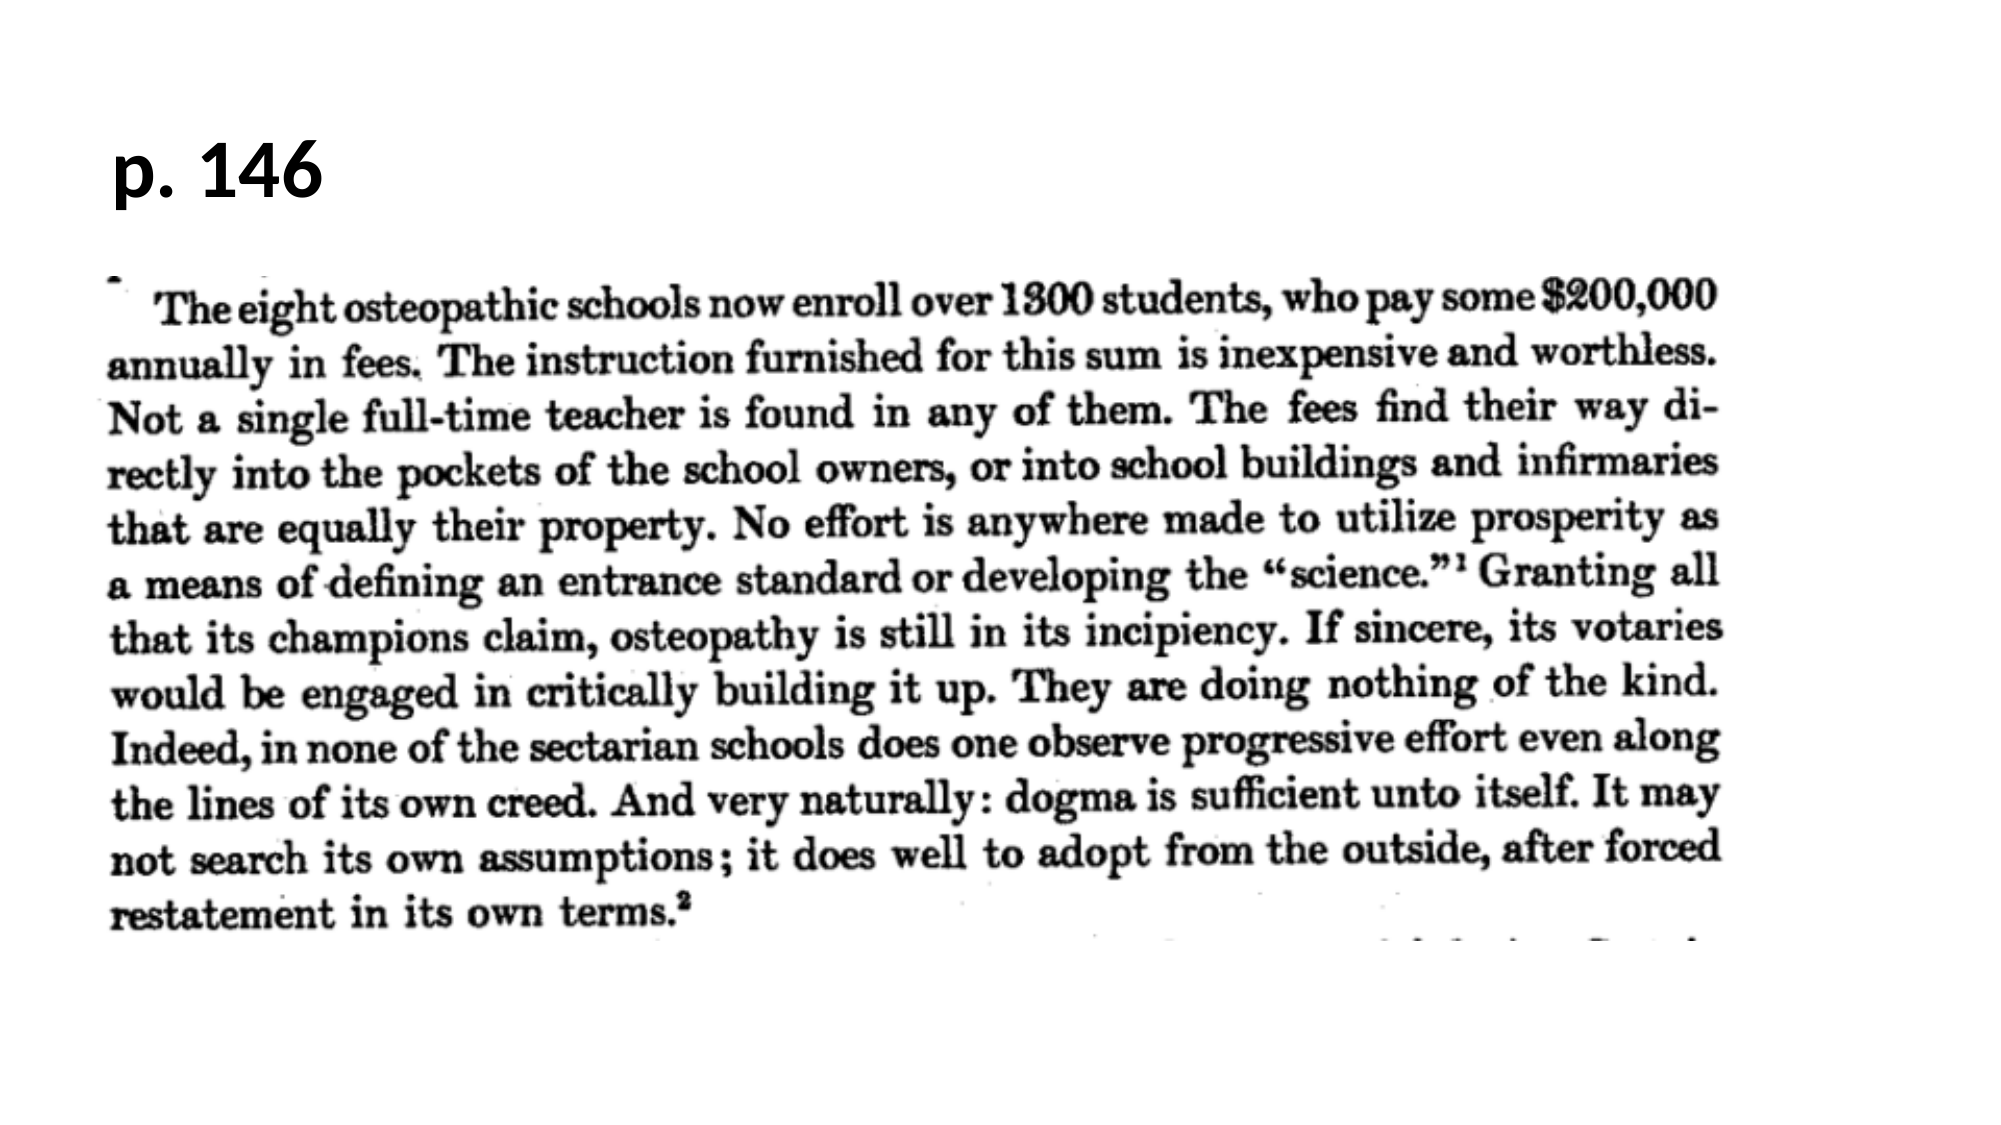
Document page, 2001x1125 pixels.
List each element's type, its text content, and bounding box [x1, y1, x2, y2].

title p. 146 [96, 62, 403, 276]
picture [85, 276, 1738, 941]
